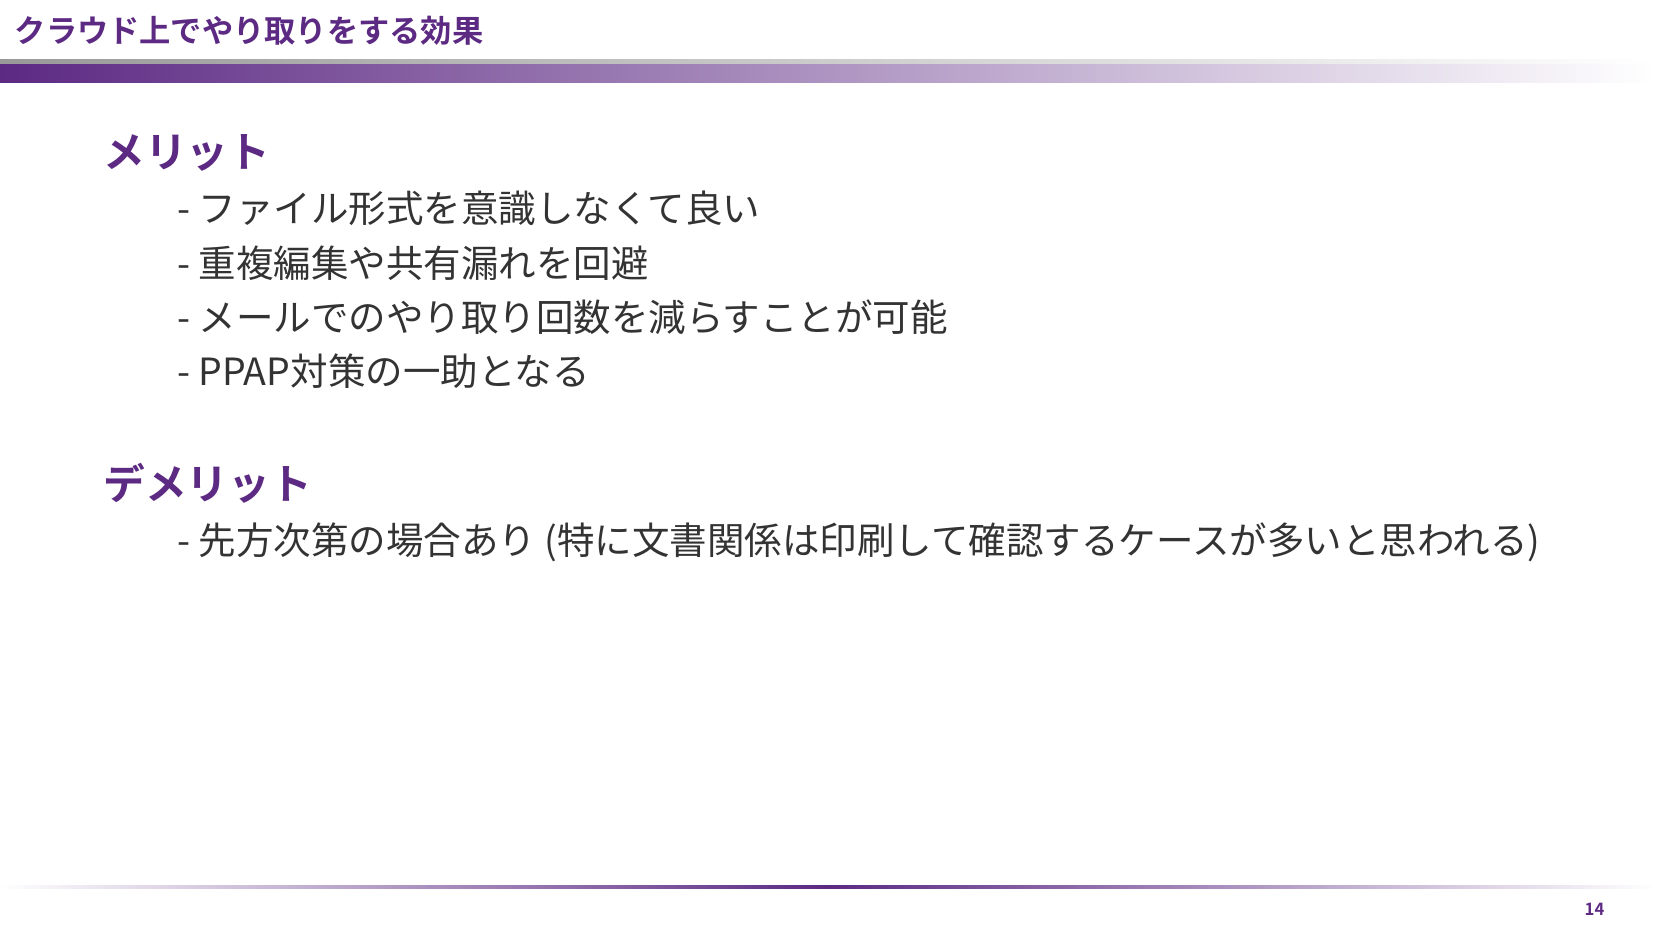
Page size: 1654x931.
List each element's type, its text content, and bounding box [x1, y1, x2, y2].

text_box <番号> [1535, 888, 1654, 928]
text_box [0, 59, 1654, 83]
text_box クラウド上でやり取りをする効果 [0, 0, 1376, 59]
text_box メリット - ファイル形式を意識しなくて良い - 重複編集や共有漏れを回避 - メールでのやり取り回数を減らすことが可能 - PPAP対策の一助となる デメリット - 先方次第の場合あり (特に文書関係は印刷して確認するケースが多いと思われる) [88, 111, 1565, 679]
text_box [0, 885, 1654, 889]
